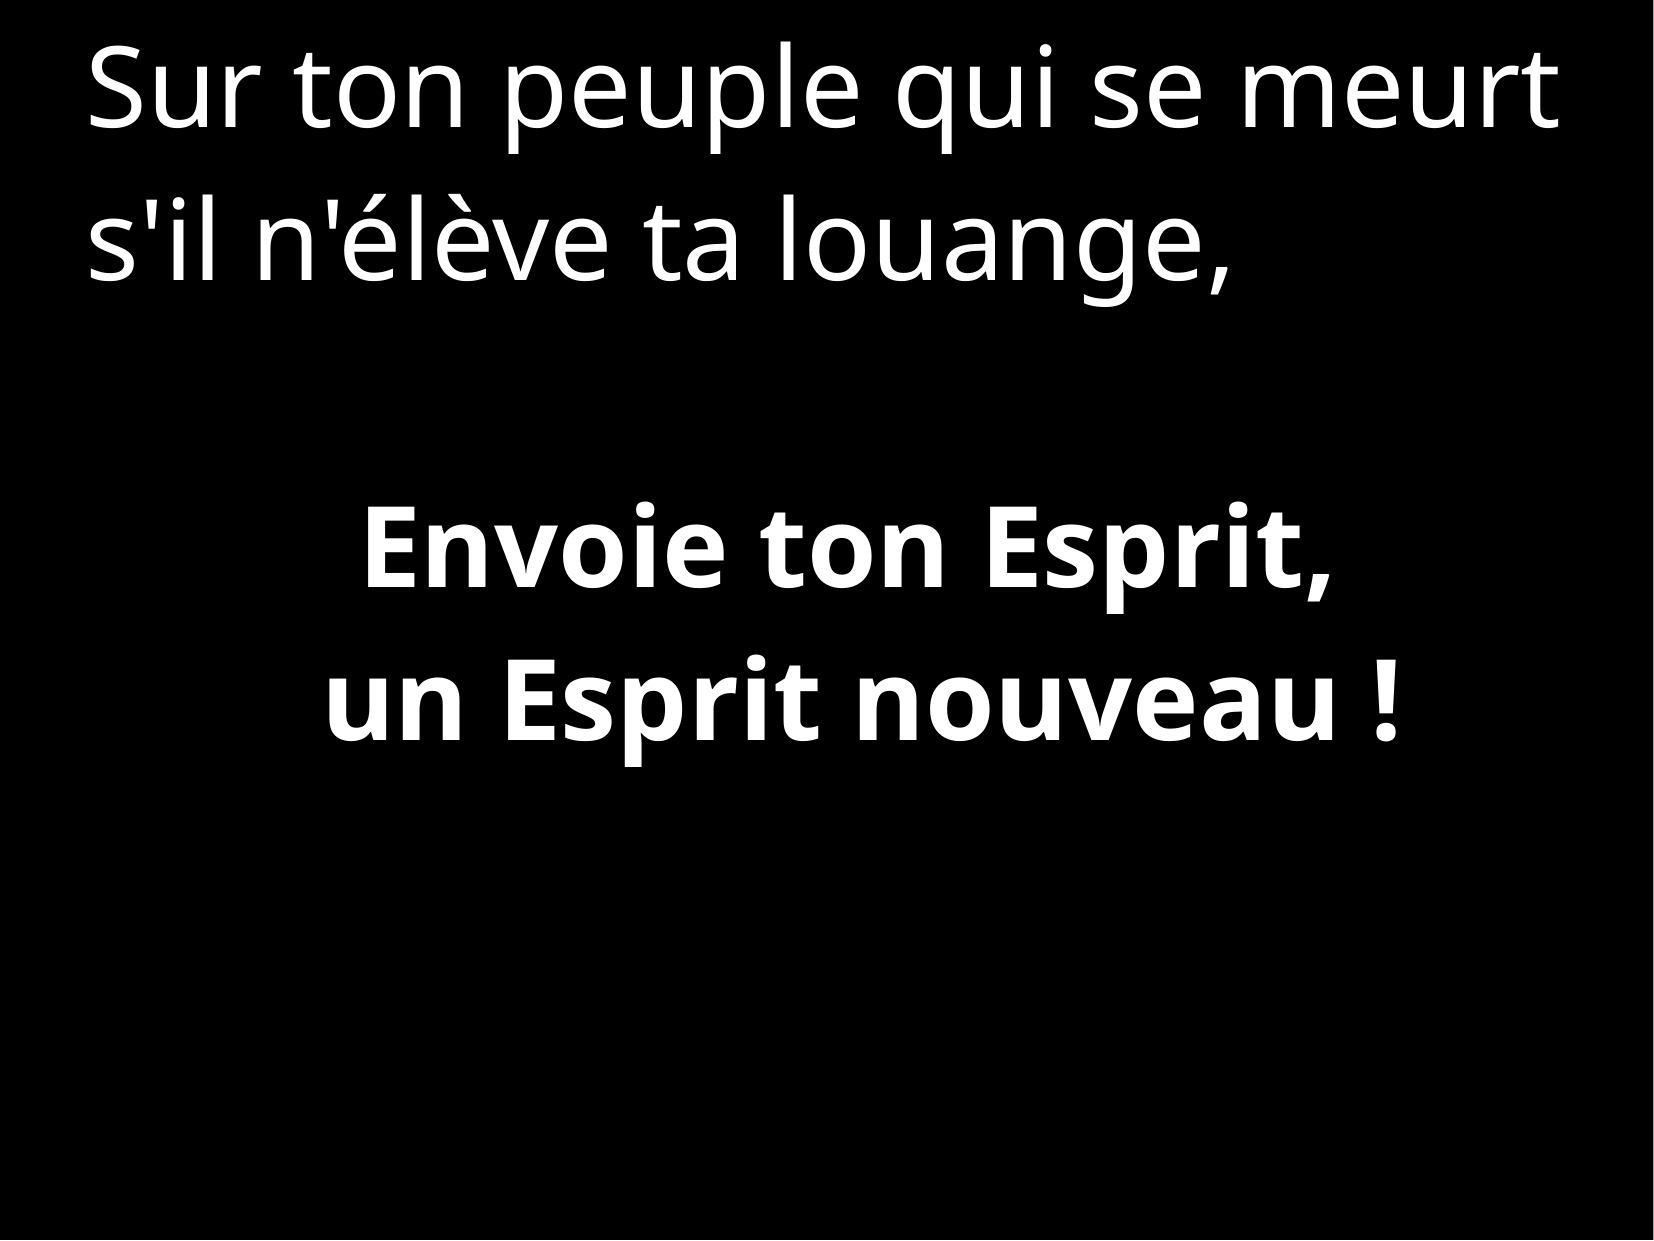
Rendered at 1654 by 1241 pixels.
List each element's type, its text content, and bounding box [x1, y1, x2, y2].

text_box Sur ton peuple qui se meurt s'il n'élève ta louange, Envoie ton Esprit, un Esprit nouveau ! [0, 0, 1654, 1241]
